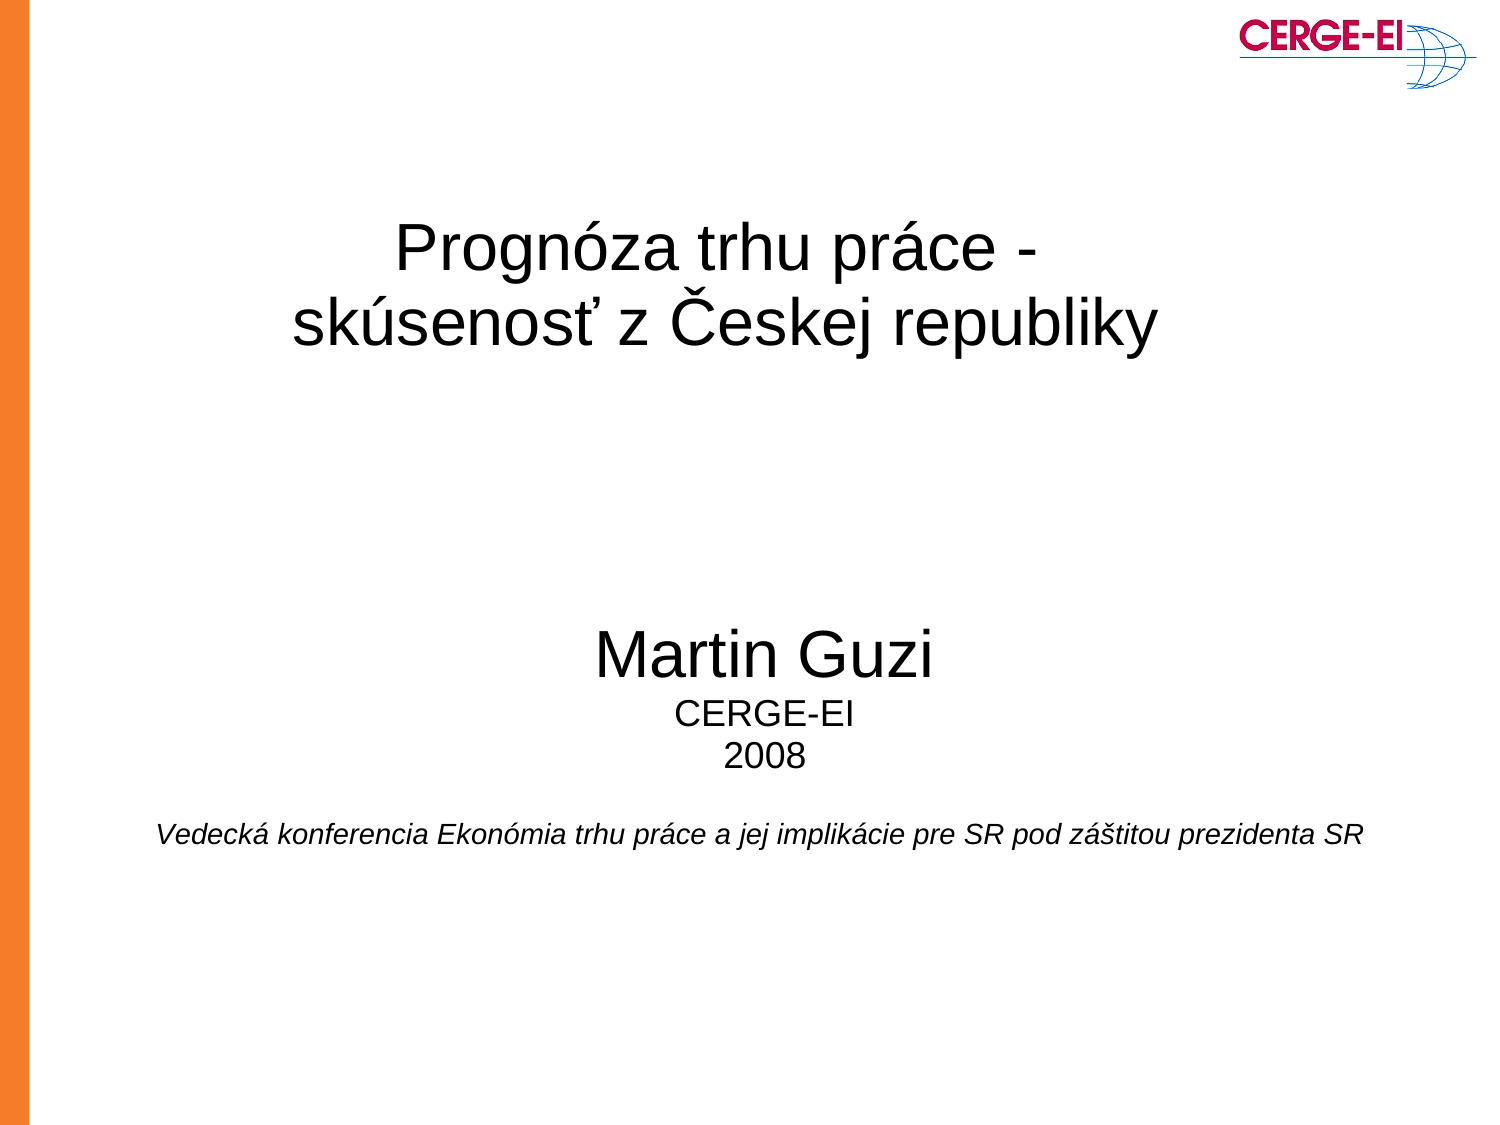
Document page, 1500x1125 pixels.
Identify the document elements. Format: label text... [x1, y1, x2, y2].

subtitle Martin Guzi CERGE-EI 2008 Vedecká konferencia Ekonómia trhu práce a jej implikácie pre SR pod záštitou prezidenta SR [29, 609, 1500, 898]
picture [1239, 19, 1477, 89]
title Prognóza trhu práce - skúsenosť z Českej republiky [64, 78, 1388, 492]
